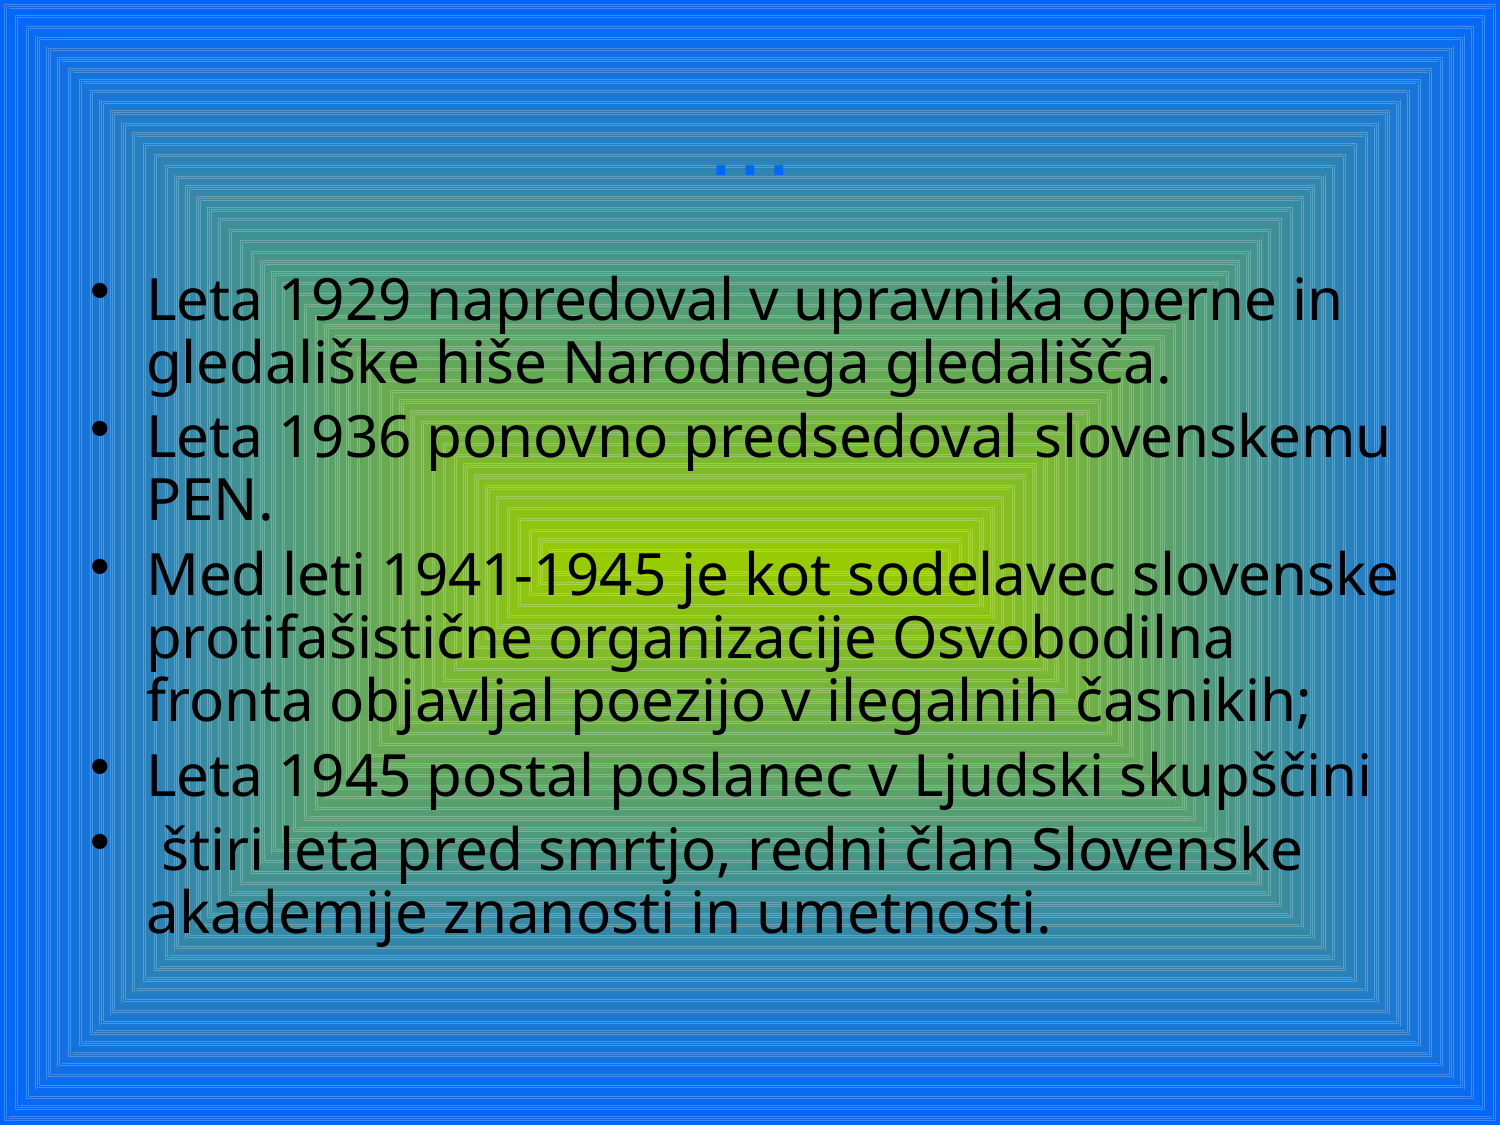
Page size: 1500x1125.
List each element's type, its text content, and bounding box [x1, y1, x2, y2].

list Leta 1929 napredoval v upravnika operne in gledališke hiše Narodnega gledališča. Leta 1936 ponovno predsedoval slovenskemu PEN. Med leti 1941-1945 je kot sodelavec slovenske protifašistične organizacije Osvobodilna fronta objavljal poezijo v ilegalnih časnikih; Leta 1945 postal poslanec v Ljudski skupščini štiri leta pred smrtjo, redni član Slovenske akademije znanosti in umetnosti. [75, 262, 1425, 1005]
title … [75, 45, 1425, 233]
